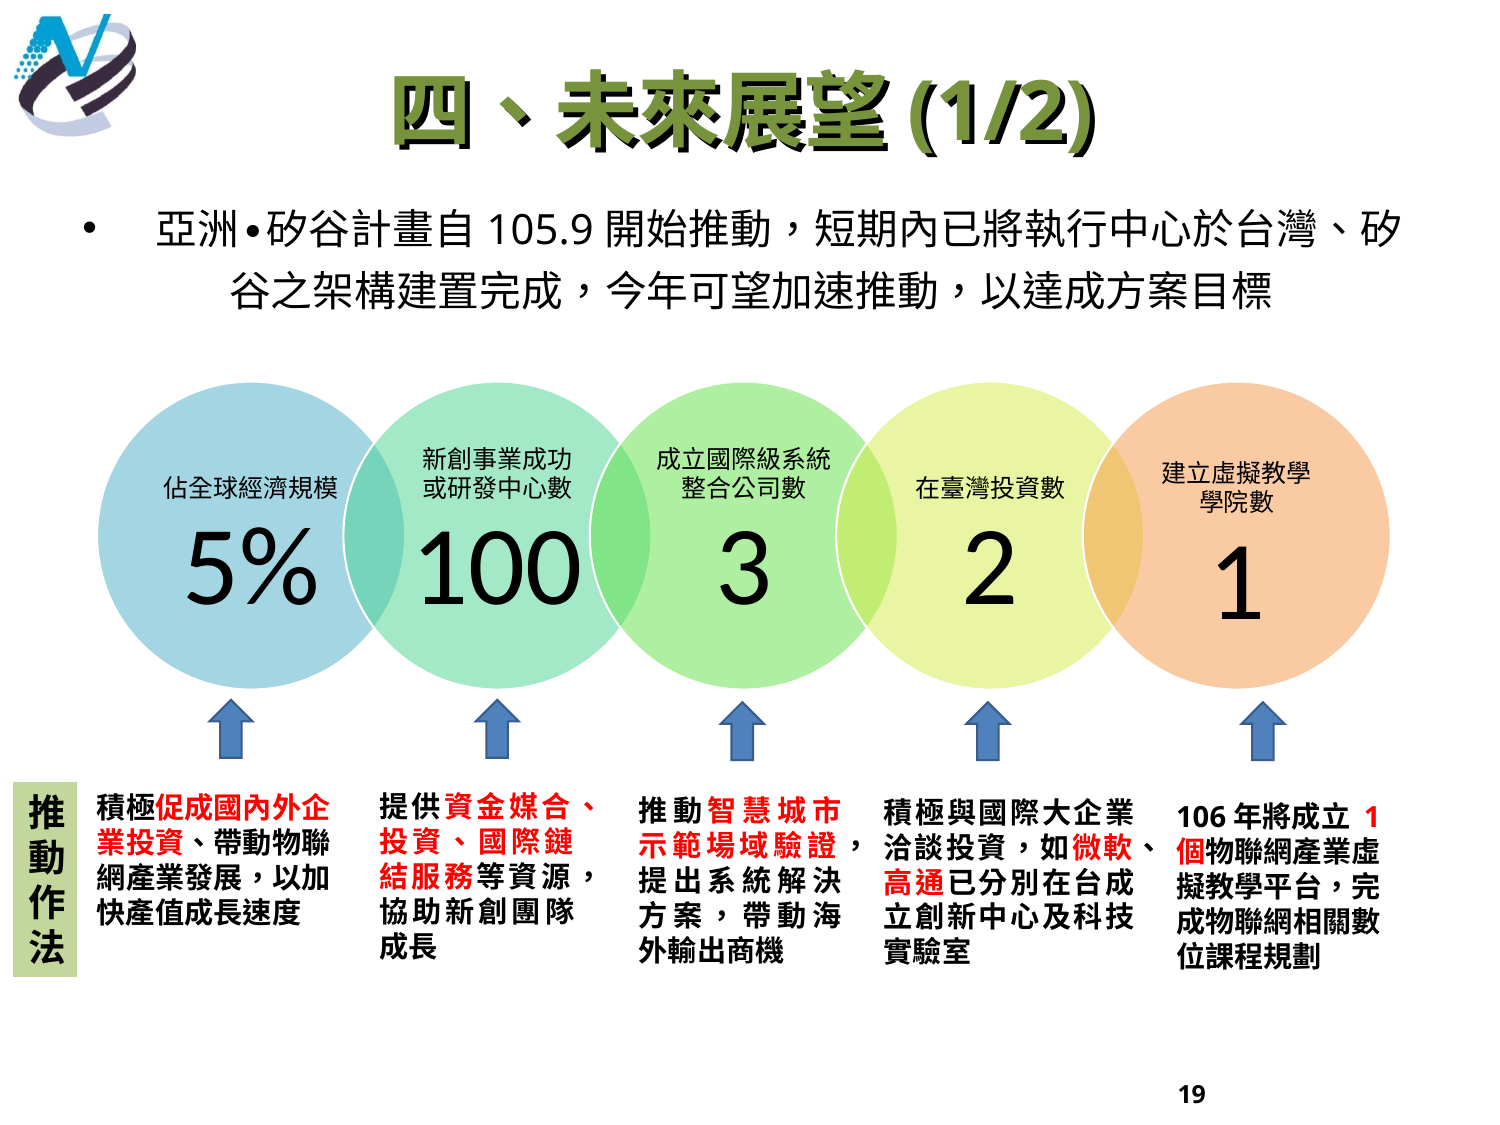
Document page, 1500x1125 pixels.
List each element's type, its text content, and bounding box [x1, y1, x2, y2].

text_box 推動智慧城市示範場域驗證，提出系統解決方案，帶動海外輸出商機 [623, 784, 856, 974]
text_box [1241, 702, 1285, 761]
text_box 積極與國際大企業洽談投資，如微軟、高通已分別在台成立創新中心及科技實驗室 [869, 786, 1150, 976]
text_box 佔全球經濟規模 5% [97, 381, 374, 690]
text_box 建立虛擬教學 學院數 1 [1082, 381, 1391, 690]
text_box 新創事業成功 或研發中心數 100 [343, 381, 620, 690]
text_box 亞洲∙矽谷計畫自105.9開始推動，短期內已將執行中心於台灣、矽谷之架構建置完成，今年可望加速推動，以達成方案目標 [67, 182, 1417, 993]
text_box [720, 702, 764, 761]
text_box 106年將成立 1 個物聯網產業虛擬教學平台，完成物聯網相關數位課程規劃 [1161, 791, 1408, 980]
title 四、未來展望(1/2) [94, 4, 1389, 182]
text_box [966, 702, 1010, 761]
text_box 成立國際級系統整合公司數 3 [589, 381, 867, 690]
text_box [209, 699, 253, 758]
text_box 在臺灣投資數 2 [836, 381, 1113, 690]
text_box 積極促成國內外企業投資、帶動物聯網產業發展，以加快產值成長速度 [82, 782, 347, 936]
text_box [475, 699, 519, 758]
text_box 推動作法 [13, 782, 77, 977]
text_box 19 [1162, 1065, 1500, 1125]
text_box 提供資金媒合、投資、國際鏈結服務等資源，協助新創團隊成長 [364, 781, 589, 971]
